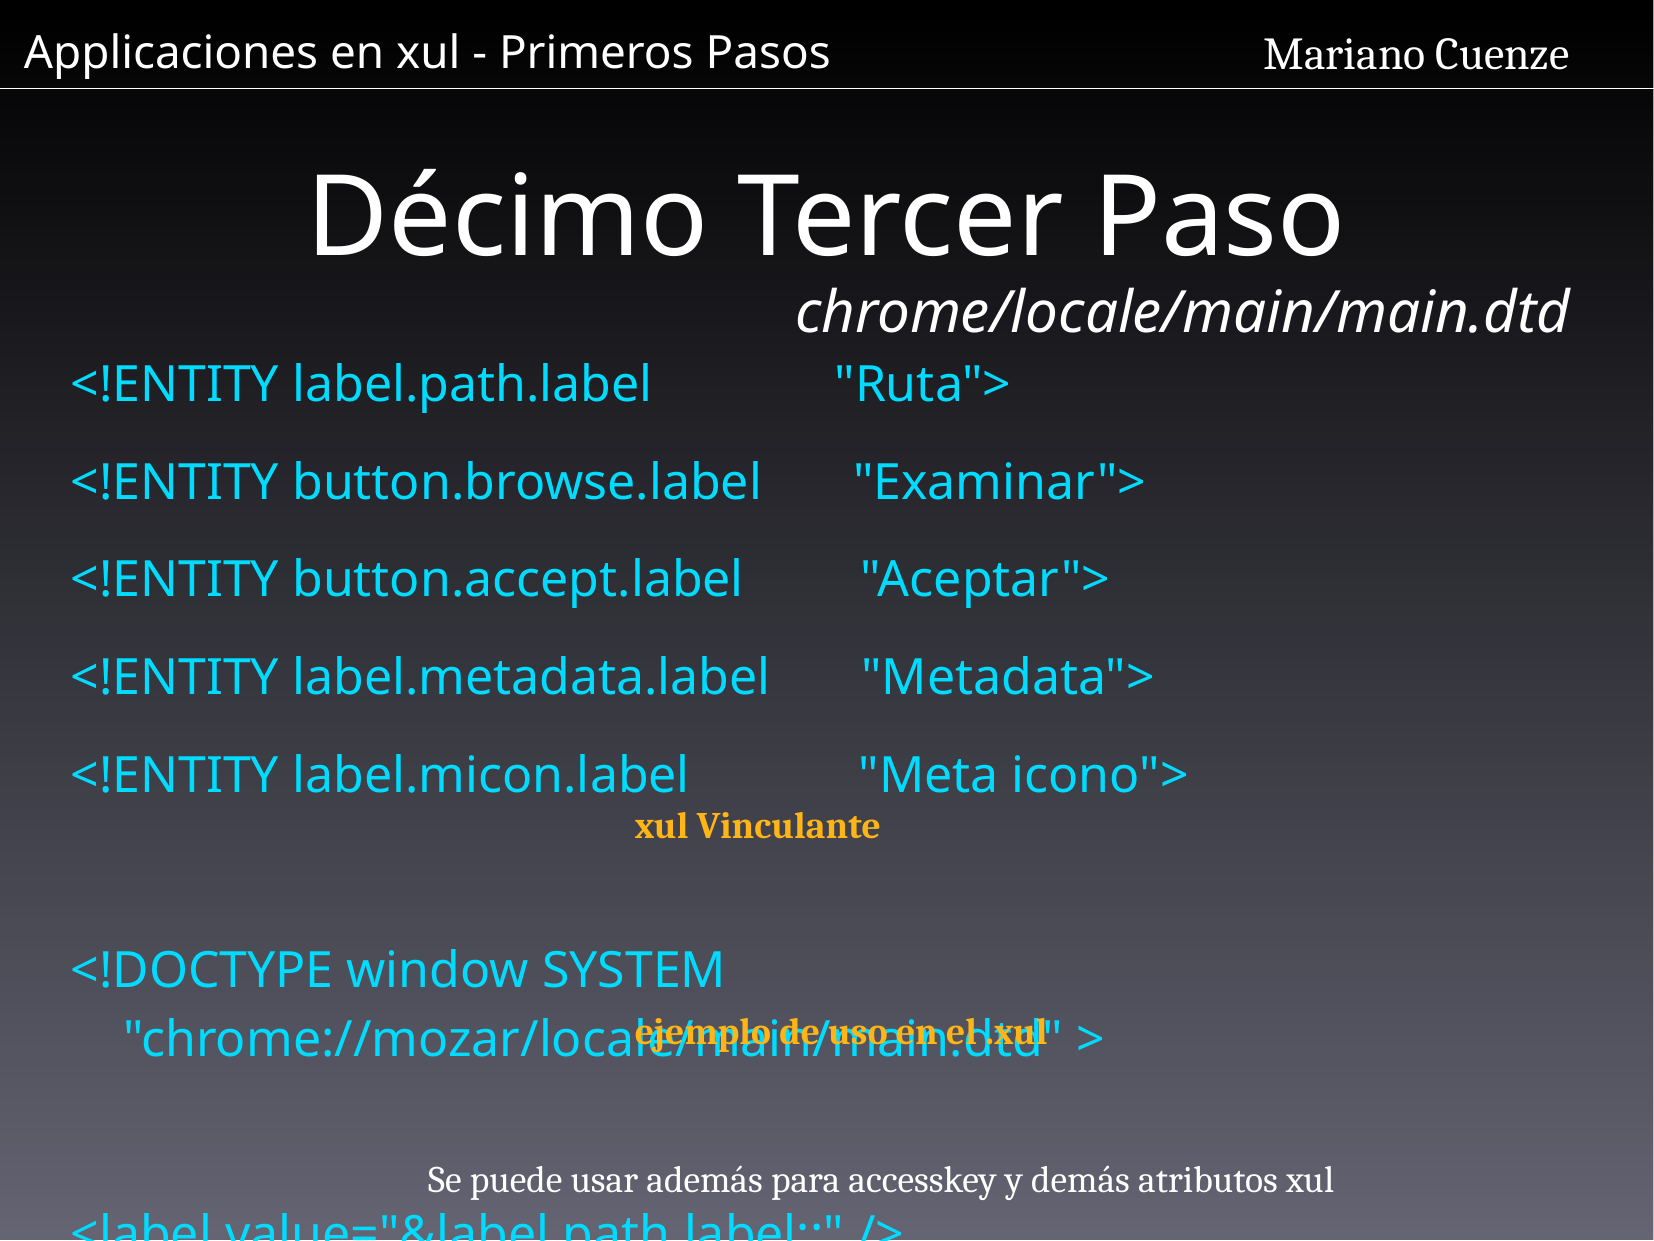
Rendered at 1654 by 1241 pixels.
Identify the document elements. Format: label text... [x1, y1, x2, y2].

title Décimo Tercer Paso [82, 108, 1571, 265]
list <!ENTITY label.path.label "Ruta"> <!ENTITY button.browse.label "Examinar"> <!ENTITY button.accept.label "Aceptar"> <!ENTITY label.metadata.label "Metadata"> <!ENTITY label.micon.label "Meta icono"> <!DOCTYPE window SYSTEM "chrome://mozar/locale/main/main.dtd" > <label value="&label.path.label;:" /> [53, 347, 1625, 1166]
text_box Mariano Cuenze [1249, 20, 1648, 88]
title chrome/locale/main/main.dtd [82, 265, 1571, 347]
text_box xul Vinculante [620, 797, 1654, 856]
text_box Applicaciones en xul - Primeros Pasos [9, 11, 899, 80]
text_box Se puede usar además para accesskey y demás atributos xul [413, 1166, 1625, 1210]
text_box ejemplo de uso en el .xul [620, 1003, 1654, 1063]
